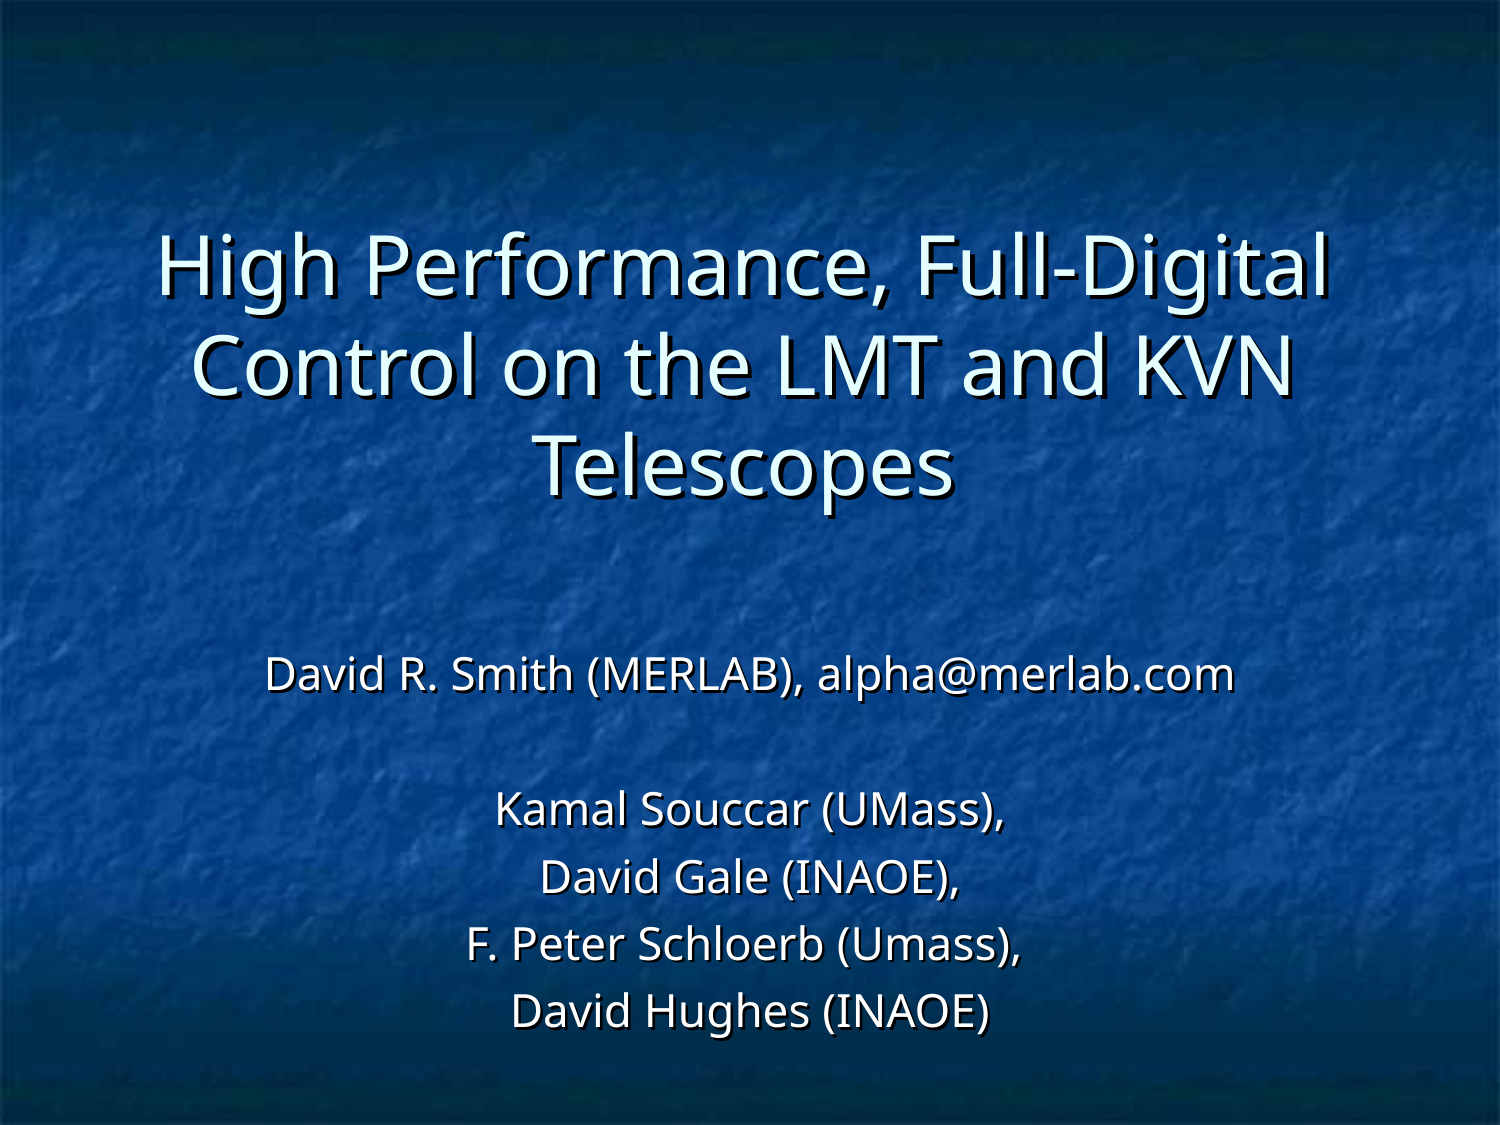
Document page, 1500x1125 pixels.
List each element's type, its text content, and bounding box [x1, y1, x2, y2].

picture [0, 0, 1500, 1125]
title High Performance, Full-Digital Control on the LMT and KVN Telescopes [106, 204, 1382, 520]
subtitle David R. Smith (MERLAB), alpha@merlab.com Kamal Souccar (UMass), David Gale (INAOE), F. Peter Schloerb (Umass), David Hughes (INAOE) [225, 637, 1276, 1045]
